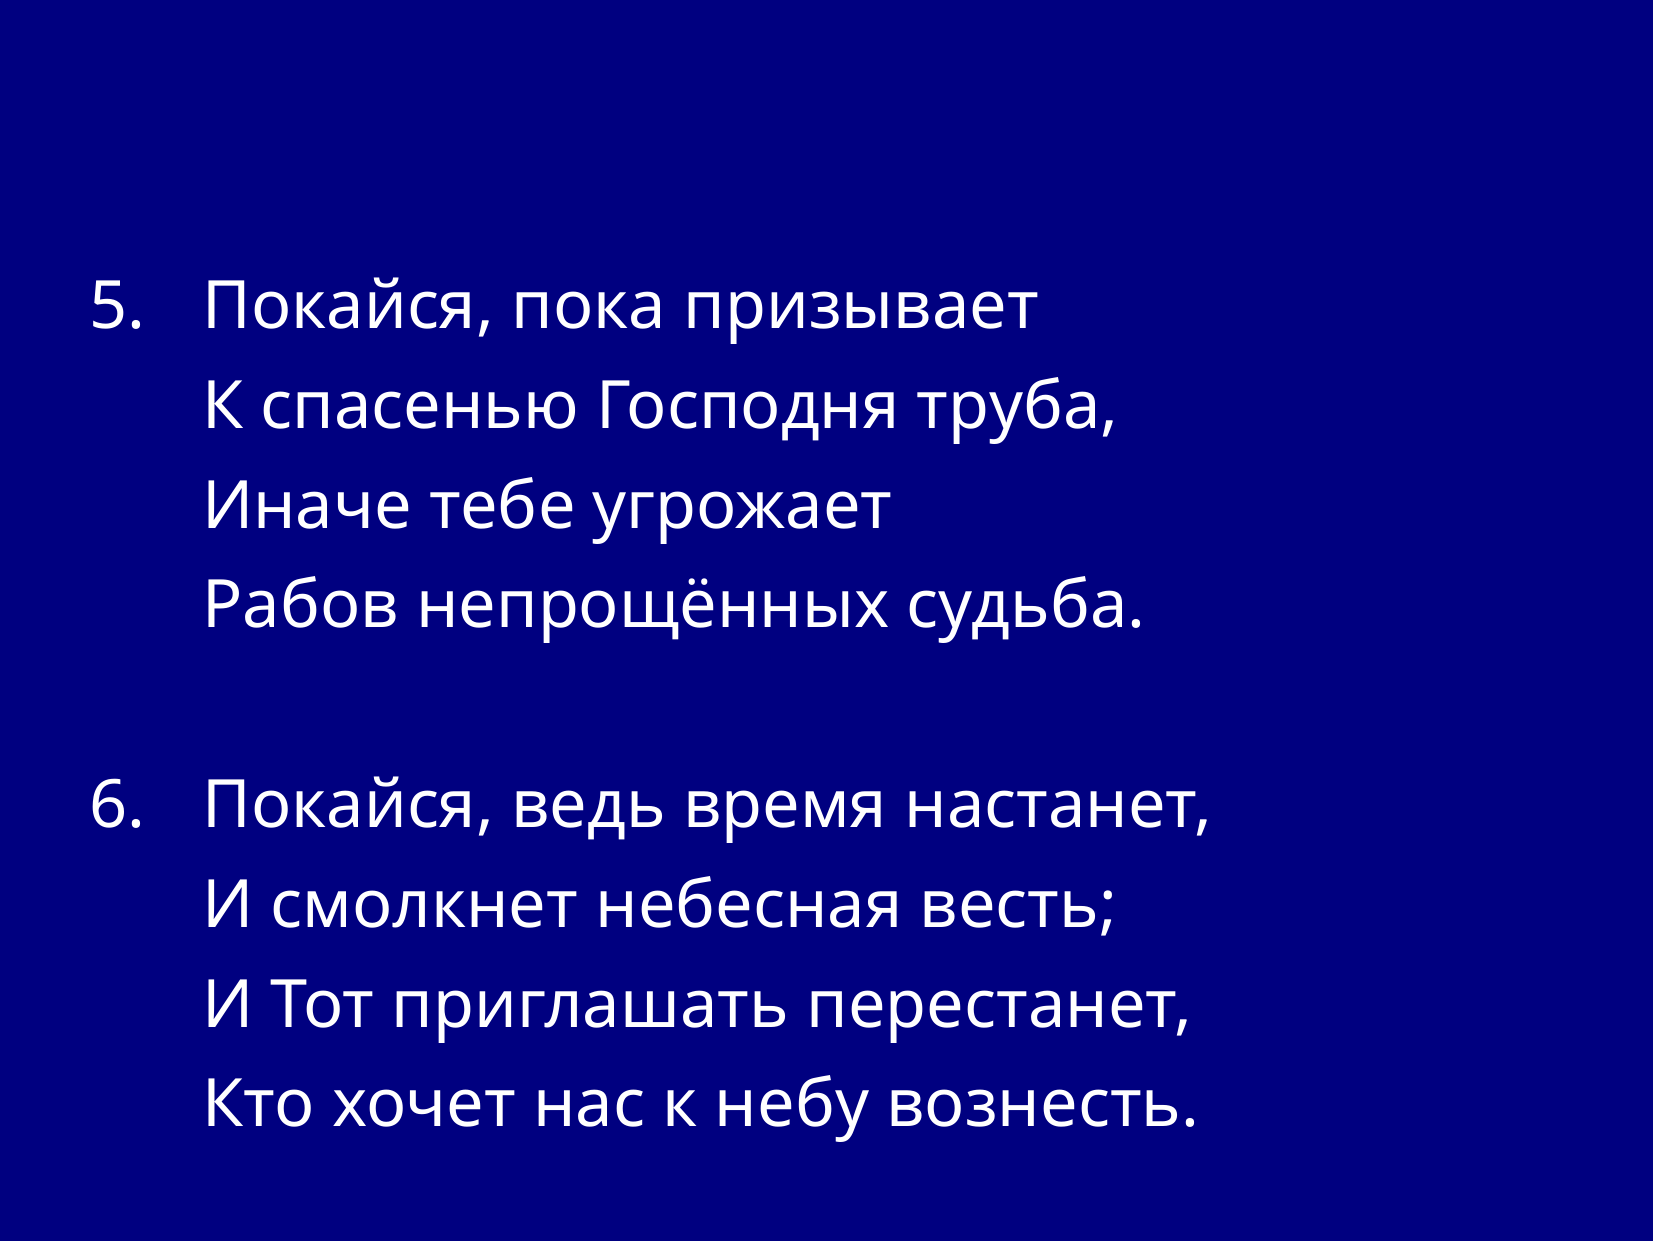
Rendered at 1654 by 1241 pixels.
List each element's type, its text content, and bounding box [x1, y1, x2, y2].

text_box 5. Покайся, пока призывает К спасенью Господня труба, Иначе тебе угрожает Рабов непрощённых судьба. 6. Покайся, ведь время настанет, И смолкнет небесная весть; И Тот приглашать перестанет, Кто хочет нас к небу вознесть. [75, 150, 1576, 1163]
